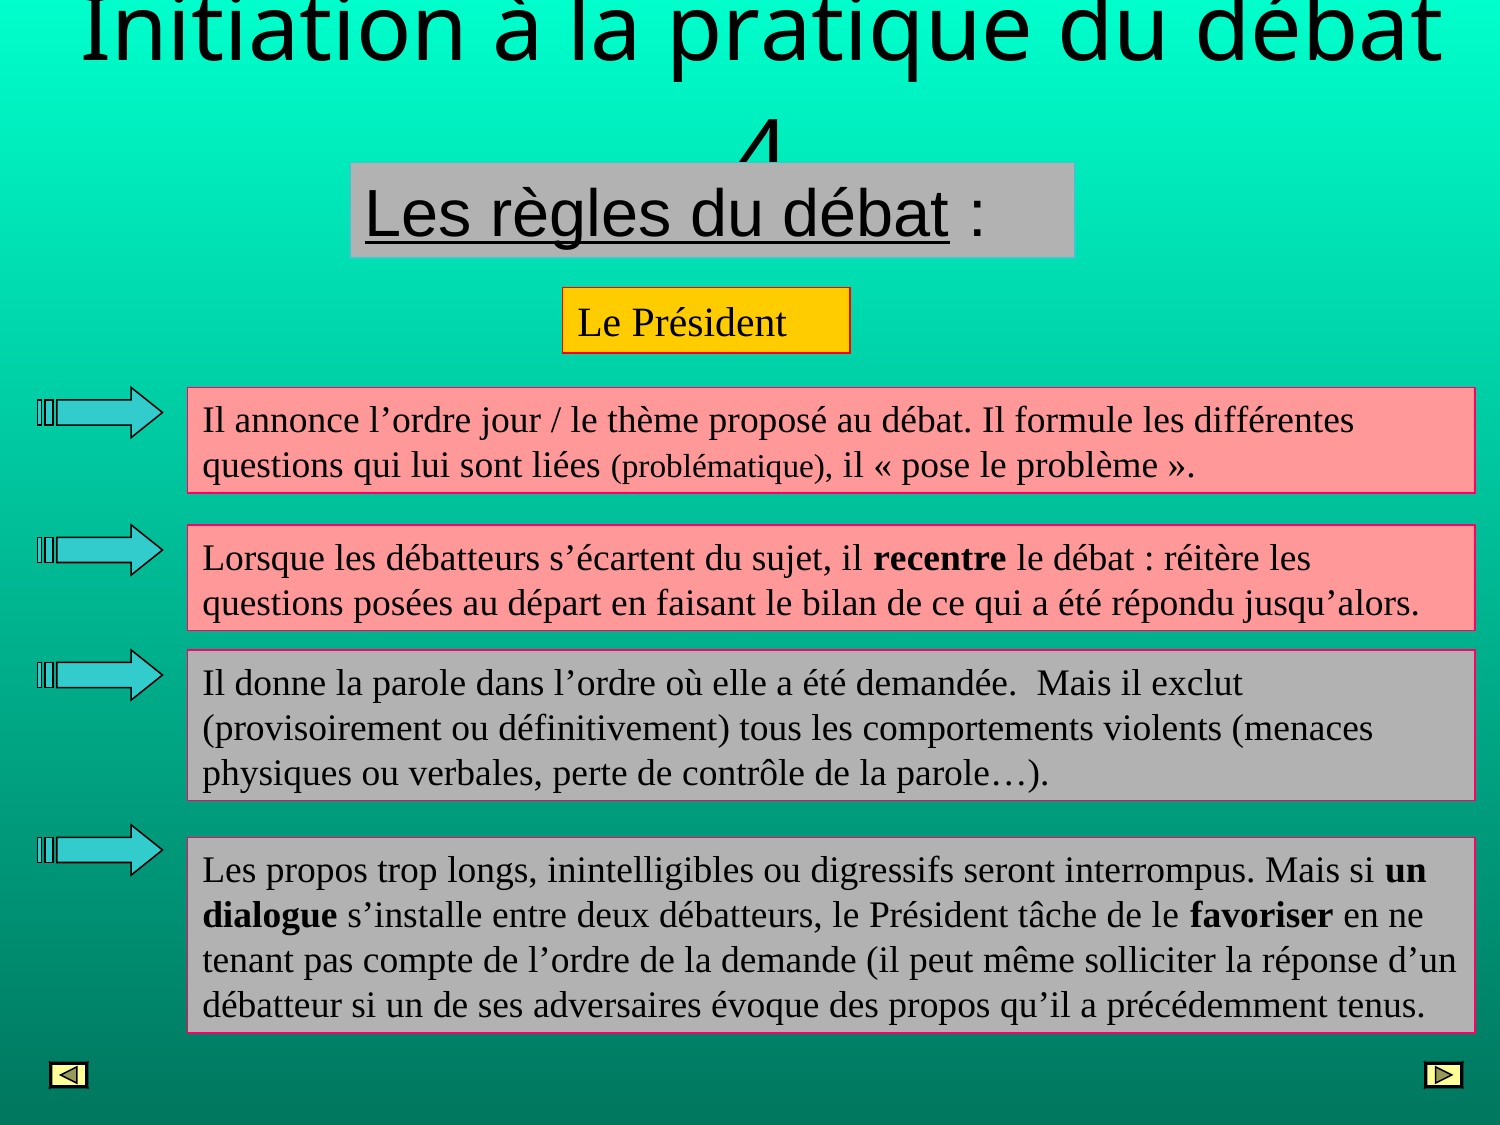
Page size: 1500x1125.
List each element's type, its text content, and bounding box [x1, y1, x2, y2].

text_box Lorsque les débatteurs s’écartent du sujet, il recentre le débat : réitère les questions posées au départ en faisant le bilan de ce qui a été répondu jusqu’alors. [187, 524, 1476, 631]
text_box [57, 652, 161, 698]
text_box Les règles du débat : [350, 162, 1076, 258]
text_box Il donne la parole dans l’ordre où elle a été demandée. Mais il exclut (provisoirement ou définitivement) tous les comportements violents (menaces physiques ou verbales, perte de contrôle de la parole…). [187, 649, 1476, 801]
text_box Les propos trop longs, inintelligibles ou digressifs seront interrompus. Mais si un dialogue s’installe entre deux débatteurs, le Président tâche de le favoriser en ne tenant pas compte de l’ordre de la demande (il peut même solliciter la réponse d’un débatteur si un de ses adversaires évoque des propos qu’il a précédemment tenus. [187, 837, 1476, 1033]
text_box [57, 527, 161, 573]
text_box [45, 538, 53, 562]
text_box [52, 1063, 87, 1087]
text_box [57, 390, 161, 435]
text_box [57, 827, 161, 873]
text_box [1427, 1063, 1462, 1087]
text_box Il annonce l’ordre jour / le thème proposé au débat. Il formule les différentes questions qui lui sont liées (problématique), il « pose le problème ». [187, 387, 1476, 493]
text_box [45, 838, 53, 862]
text_box [45, 663, 53, 687]
title Initiation à la pratique du débat 4 [62, 23, 1463, 152]
text_box Le Président [562, 287, 851, 353]
text_box [45, 400, 53, 425]
